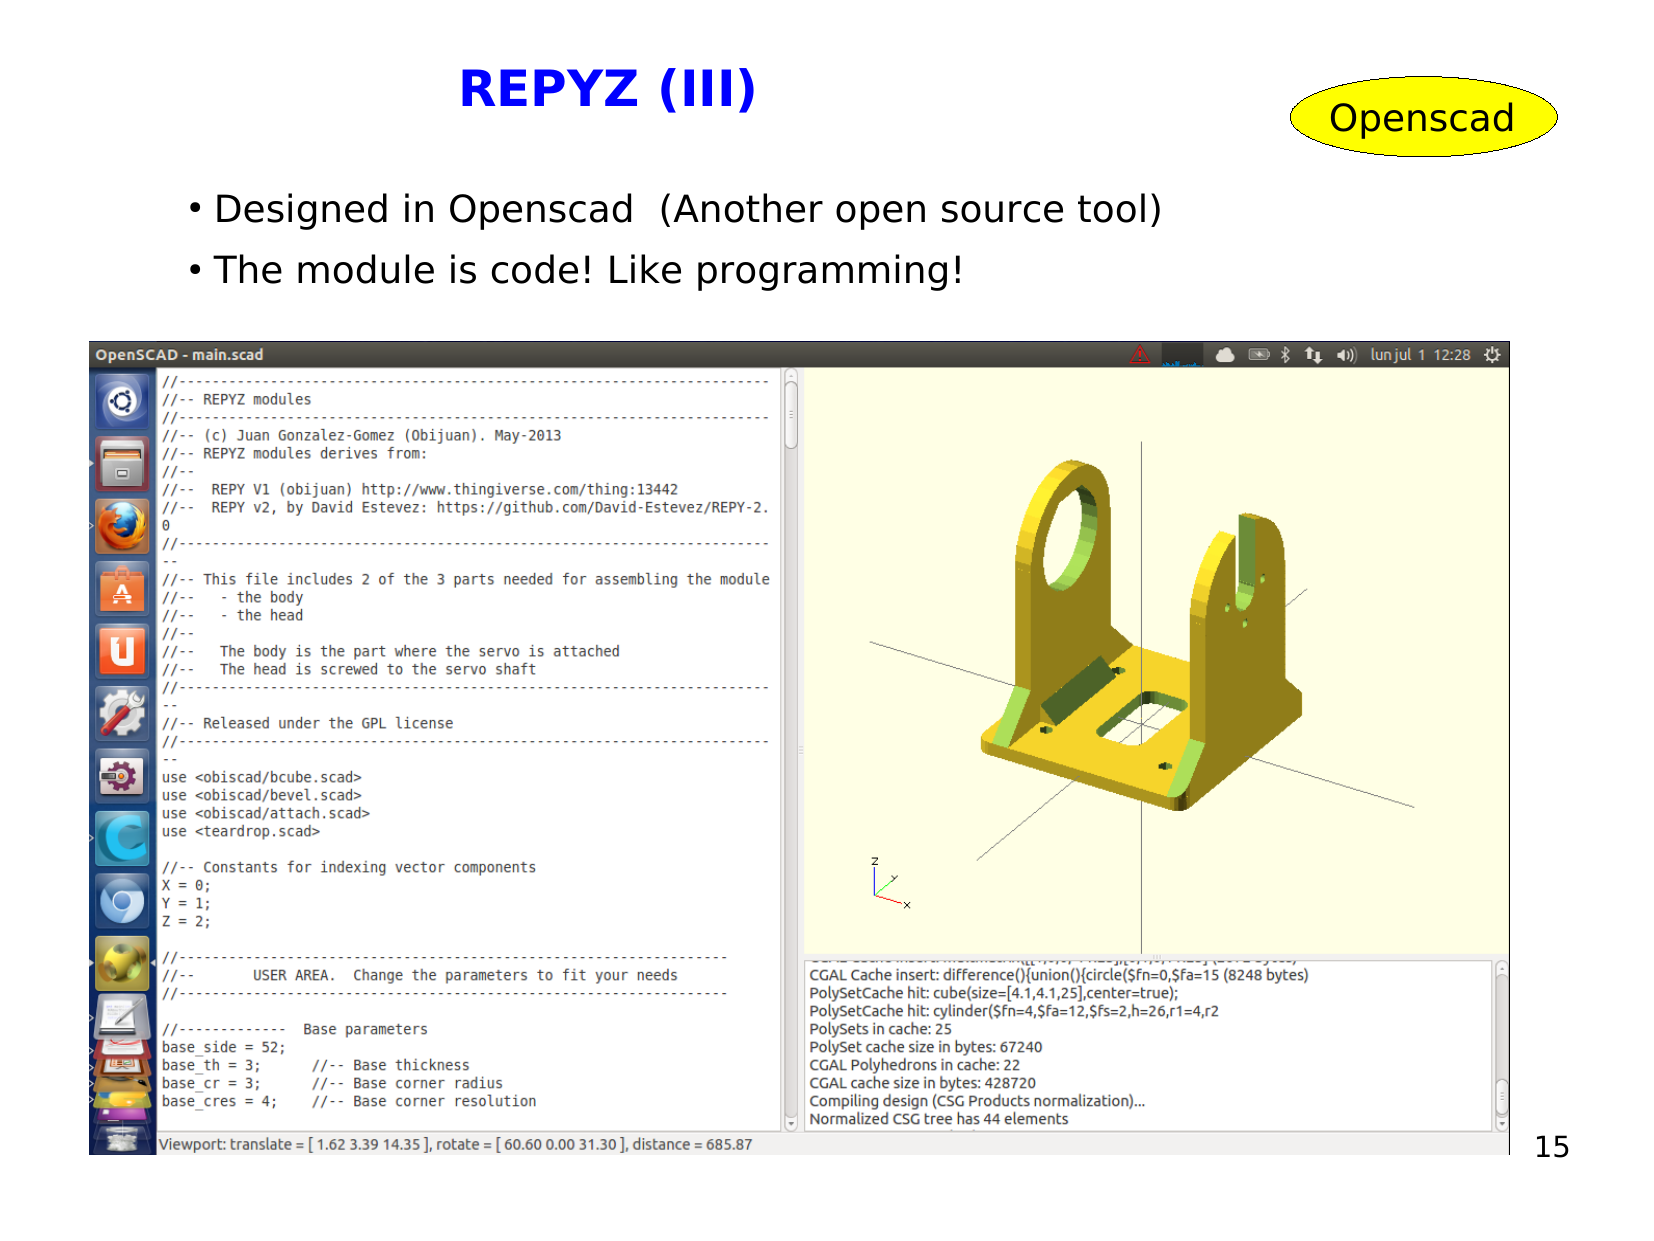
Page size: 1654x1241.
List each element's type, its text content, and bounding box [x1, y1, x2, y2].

text_box REPYZ (III) [443, 52, 791, 126]
text_box [1531, 92, 1558, 141]
text_box Openscad [1314, 89, 1531, 148]
text_box Designed in Openscad (Another open source tool) The module is code! Like programming! [173, 179, 1270, 300]
text_box [1340, 148, 1508, 157]
text_box [1290, 93, 1314, 140]
picture [89, 341, 1510, 1155]
text_box [1327, 76, 1521, 89]
